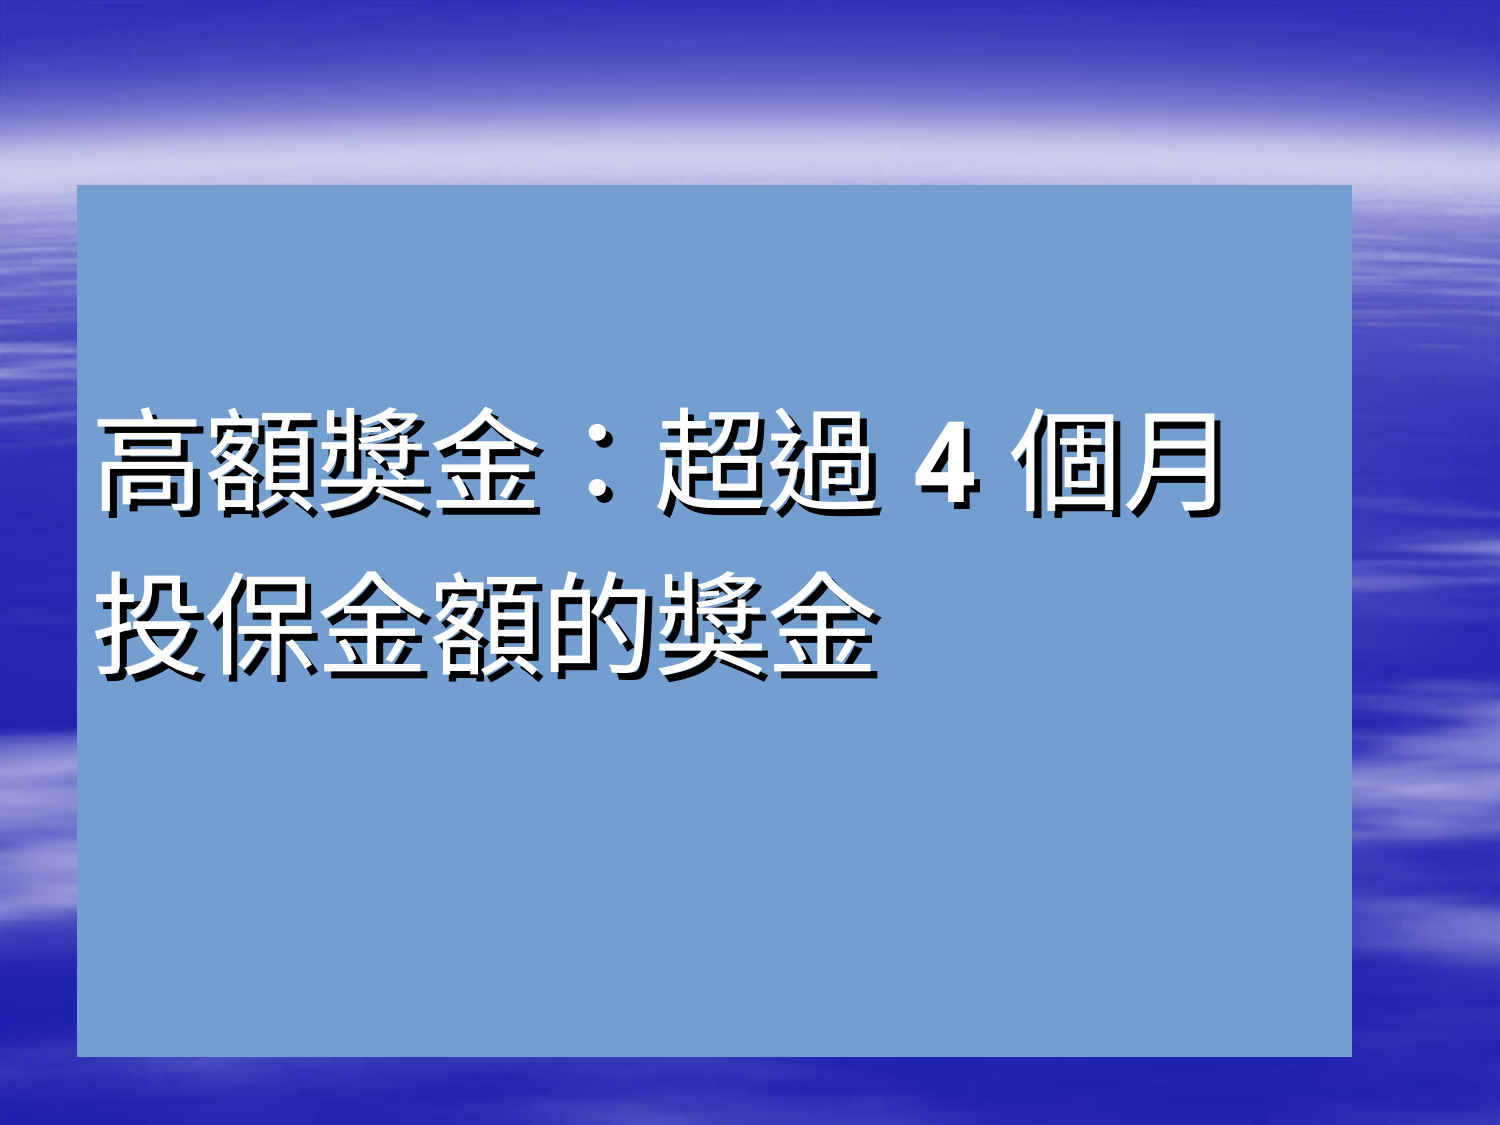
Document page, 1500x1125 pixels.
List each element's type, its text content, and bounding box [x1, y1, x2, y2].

table_header 高額獎金：超過4個月投保金額的獎金 [77, 185, 1352, 1057]
